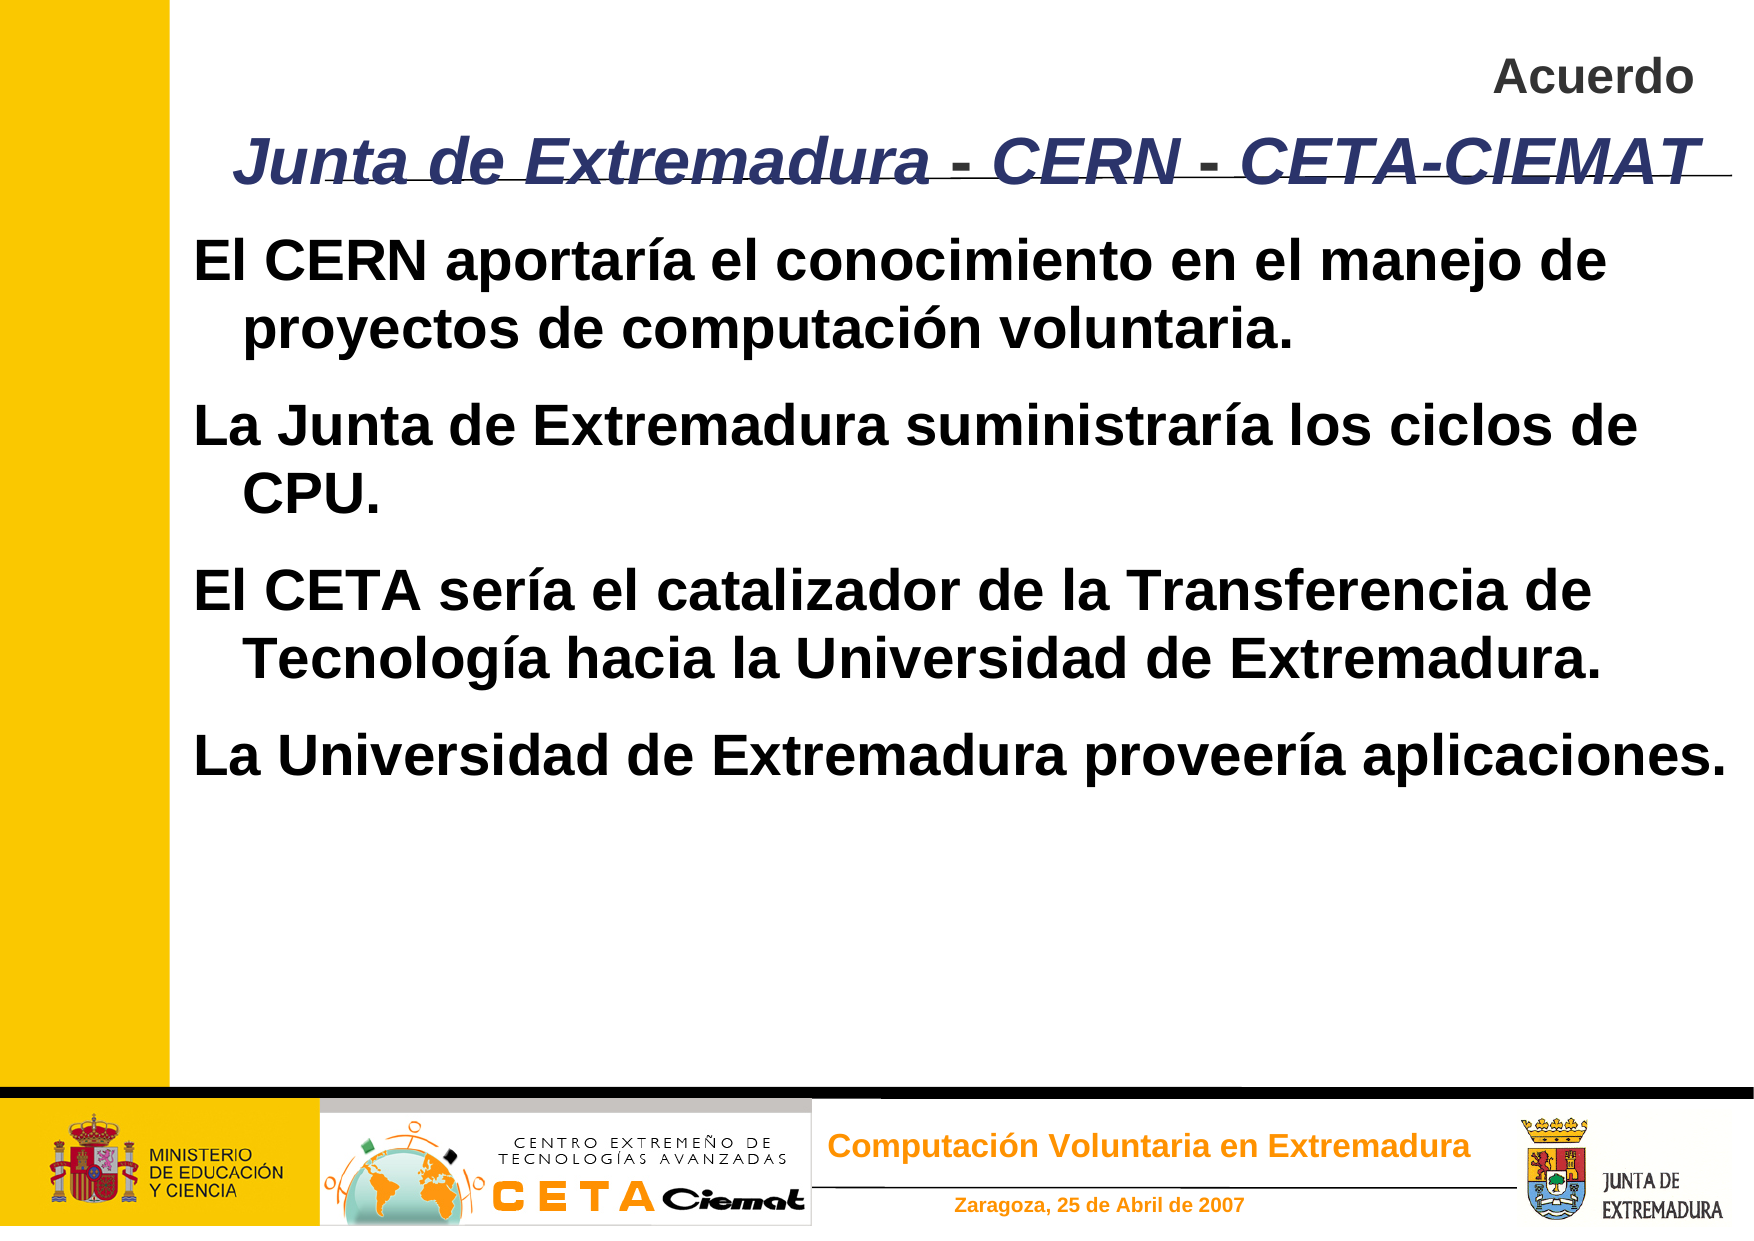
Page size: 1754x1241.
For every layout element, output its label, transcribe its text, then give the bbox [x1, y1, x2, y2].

picture [0, 1098, 812, 1226]
picture [1517, 1109, 1732, 1227]
title Acuerdo Junta de Extremadura - CERN - CETA-CIEMAT [146, 0, 1721, 257]
list El CERN aportaría el conocimiento en el manejo de proyectos de computación voluntaria. La Junta de Extremadura suministraría los ciclos de CPU. El CETA sería el catalizador de la Transferencia de Tecnología hacia la Universidad de Extremadura. La Universidad de Extremadura proveería aplicaciones. [175, 225, 1734, 928]
